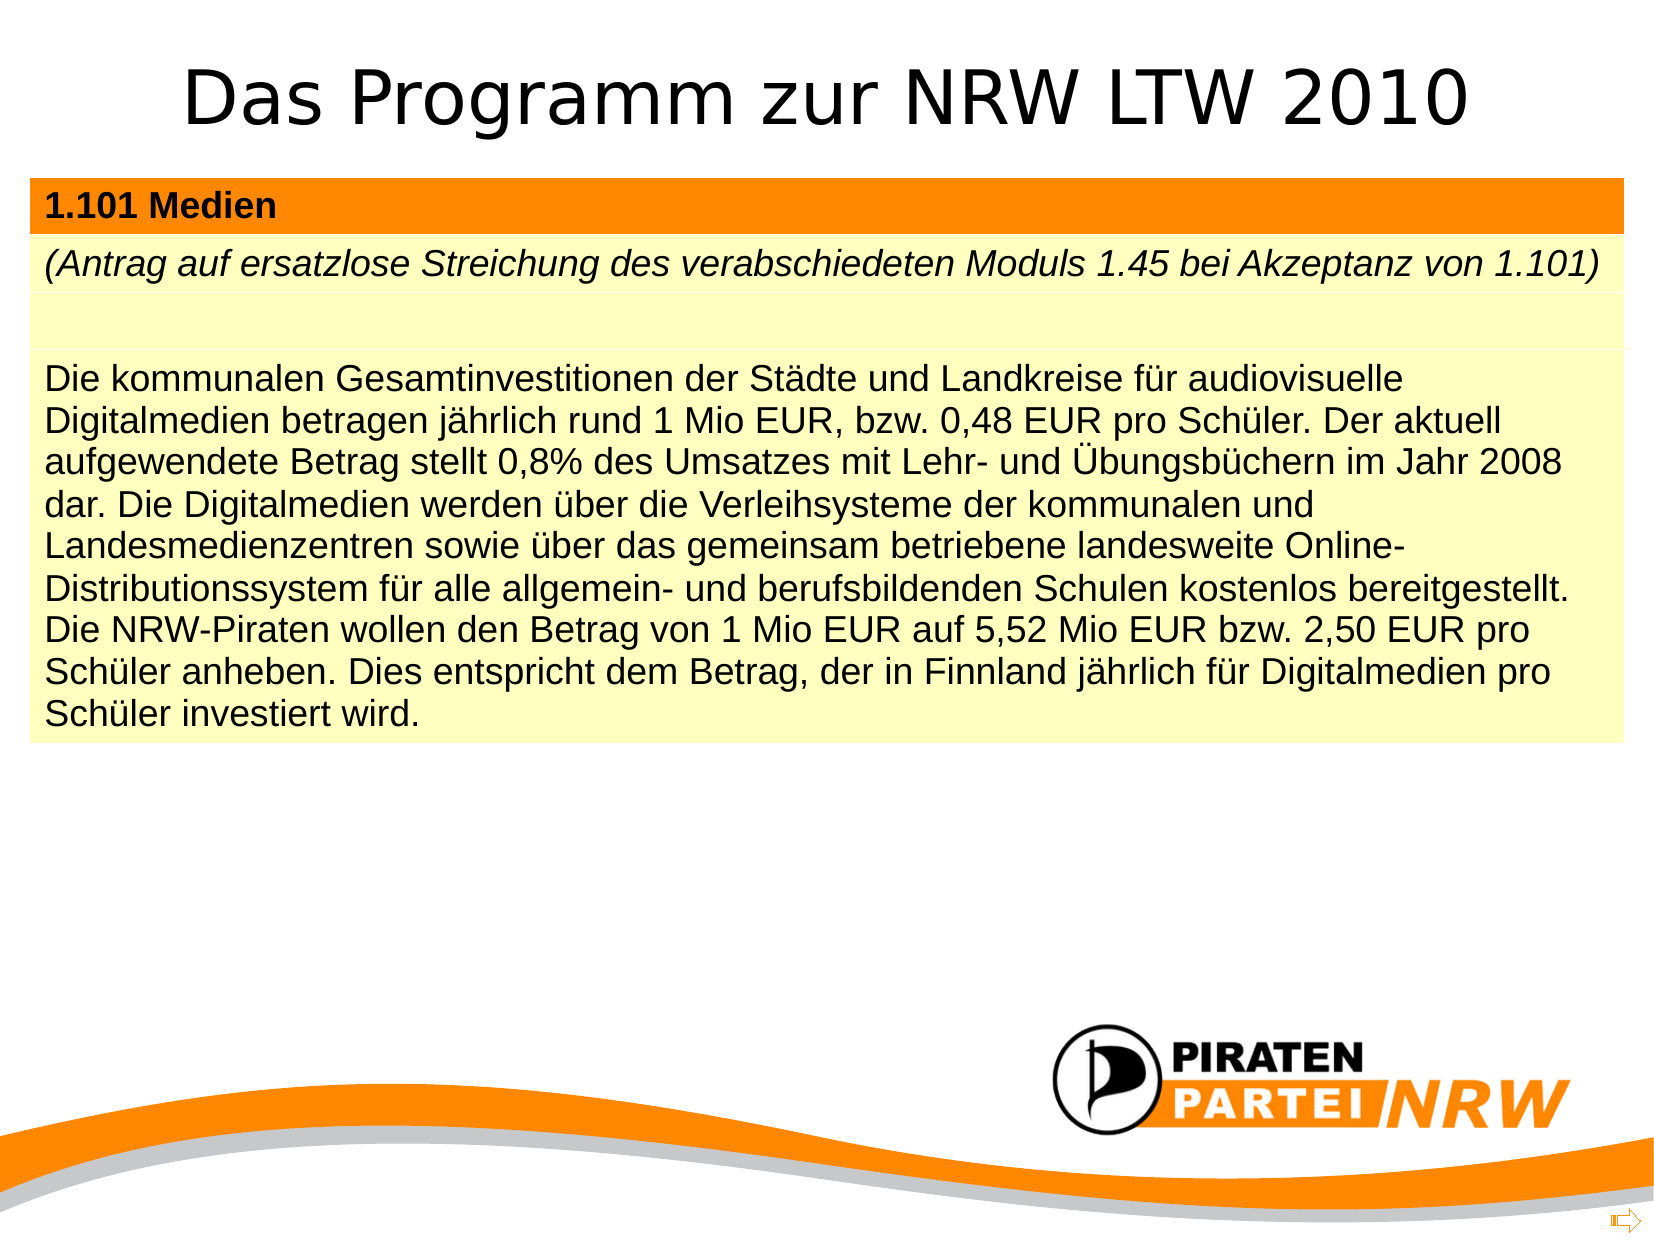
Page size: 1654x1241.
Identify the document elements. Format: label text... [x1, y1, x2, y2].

title Das Programm zur NRW LTW 2010 [82, 54, 1571, 143]
table_cell [30, 293, 1624, 349]
table_header 1.101 Medien [30, 178, 1624, 234]
table_cell Die kommunalen Gesamtinvestitionen der Städte und Landkreise für audiovisuelle Digitalmedien betragen jährlich rund 1 Mio EUR, bzw. 0,48 EUR pro Schüler. Der aktuell aufgewendete Betrag stellt 0,8% des Umsatzes mit Lehr- und Übungsbüchern im Jahr 2008 dar. Die Digitalmedien werden über die Verleihsysteme der kommunalen und Landesmedienzentren sowie über das gemeinsam betriebene landesweite Online-Distributionssystem für alle allgemein- und berufsbildenden Schulen kostenlos bereitgestellt. Die NRW-Piraten wollen den Betrag von 1 Mio EUR auf 5,52 Mio EUR bzw. 2,50 EUR pro Schüler anheben. Dies entspricht dem Betrag, der in Finnland jährlich für Digitalmedien pro Schüler investiert wird. [30, 350, 1624, 743]
table_cell (Antrag auf ersatzlose Streichung des verabschiedeten Moduls 1.45 bei Akzeptanz von 1.101) [30, 235, 1624, 292]
picture [1045, 1021, 1579, 1140]
